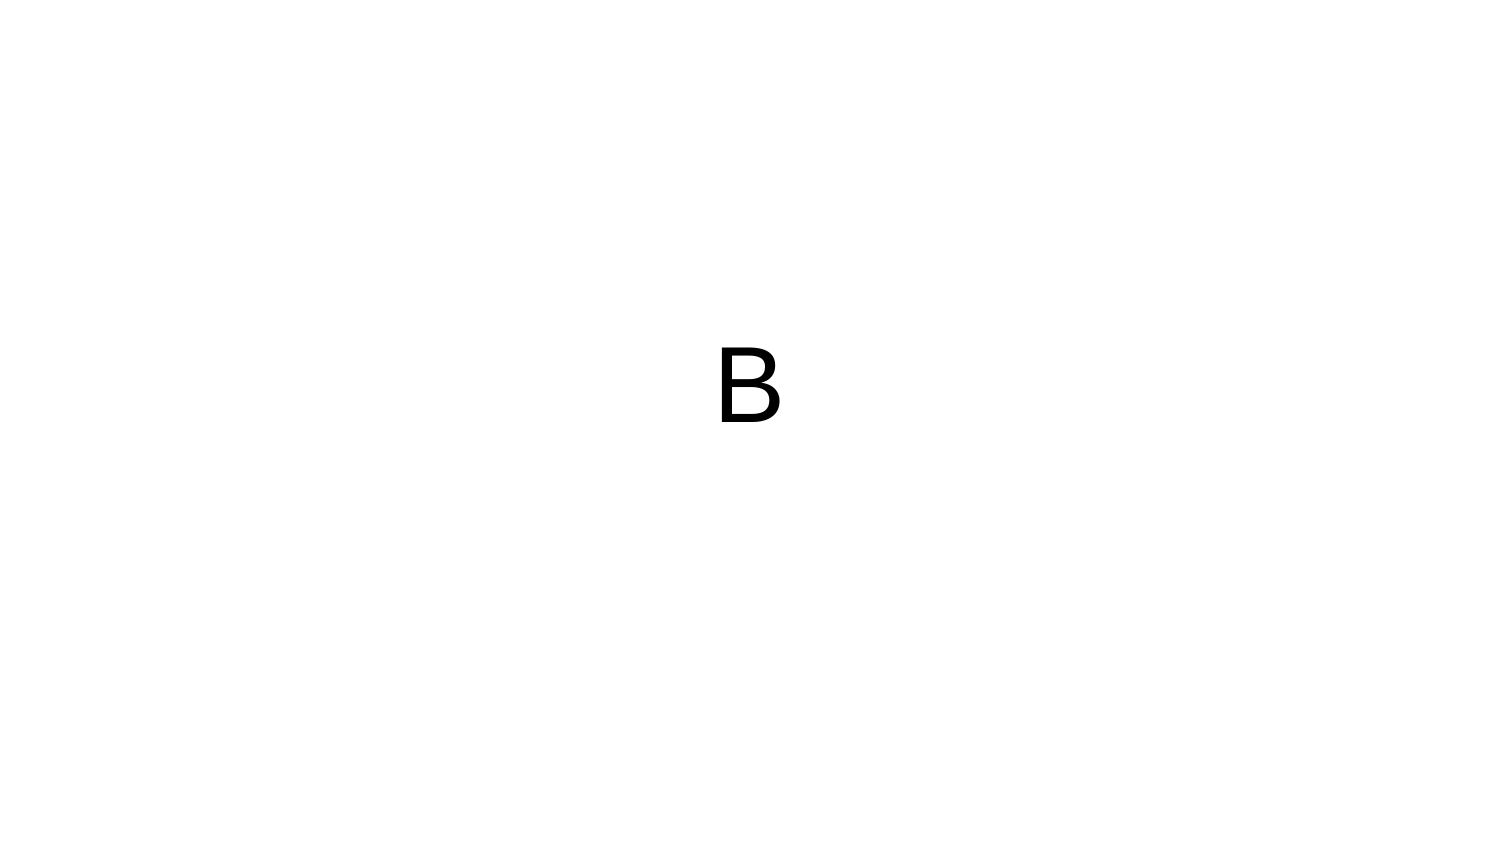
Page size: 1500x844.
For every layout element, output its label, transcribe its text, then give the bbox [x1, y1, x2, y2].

title B [51, 123, 1449, 461]
